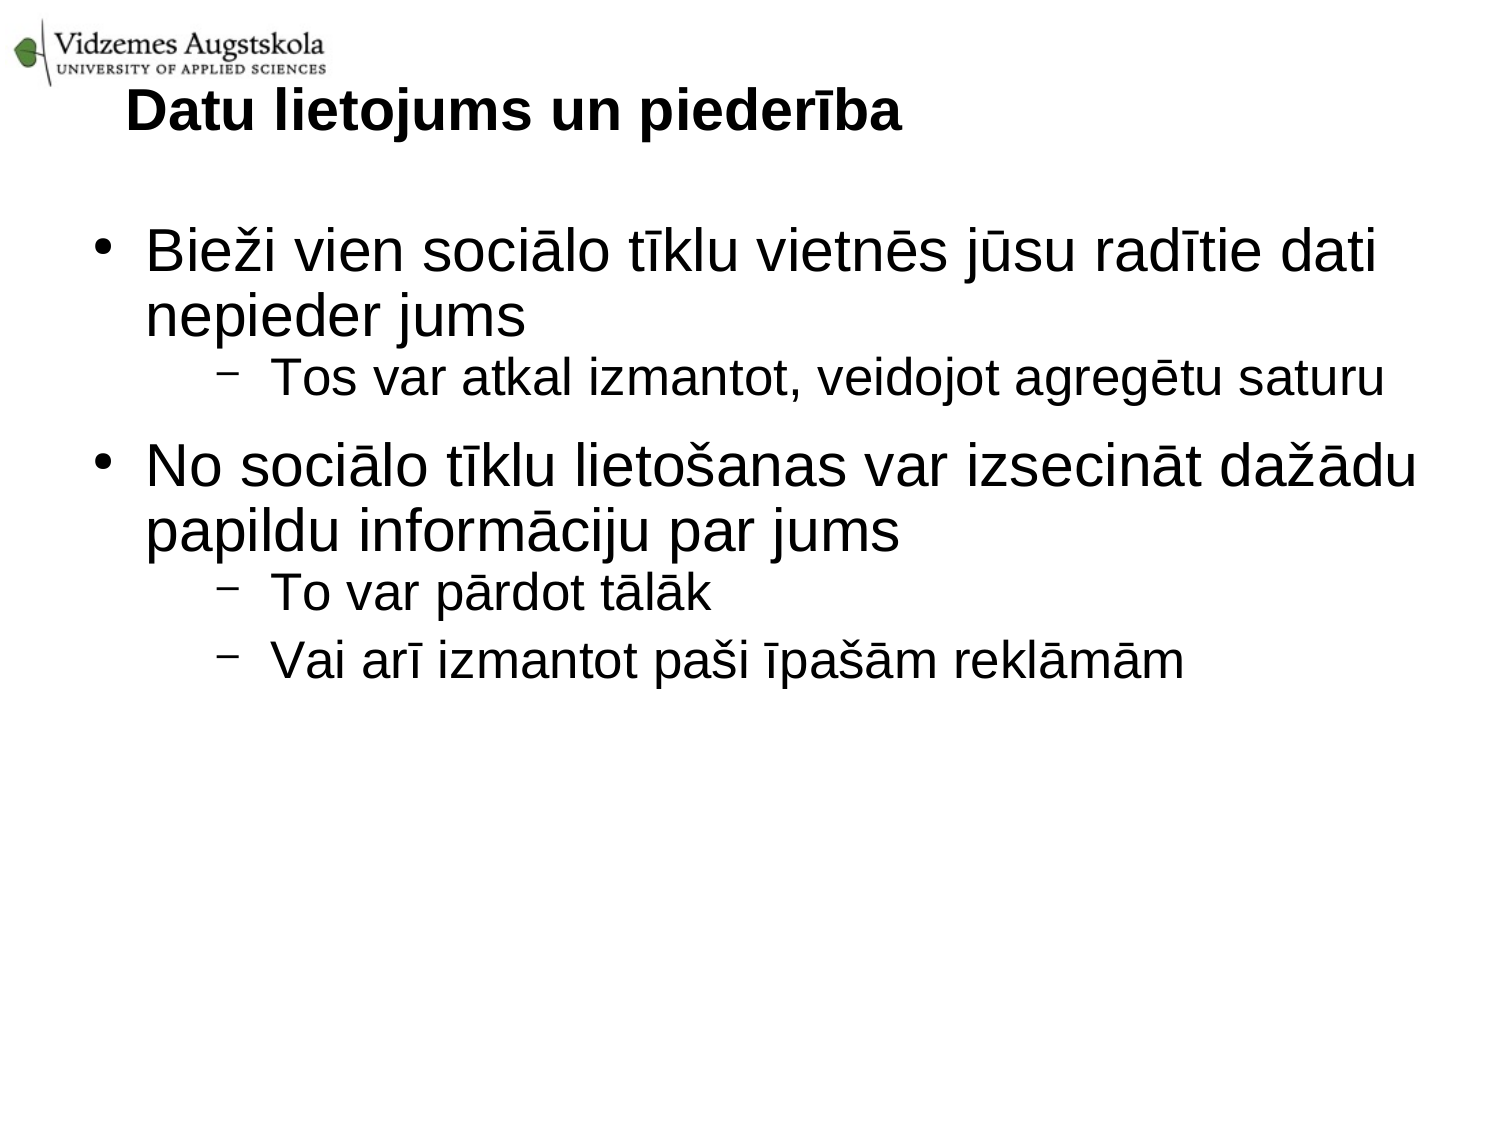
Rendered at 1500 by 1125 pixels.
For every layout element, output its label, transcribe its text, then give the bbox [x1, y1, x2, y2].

list Bieži vien sociālo tīklu vietnēs jūsu radītie dati nepieder jums Tos var atkal izmantot, veidojot agregētu saturu No sociālo tīklu lietošanas var izsecināt dažādu papildu informāciju par jums To var pārdot tālāk Vai arī izmantot paši īpašām reklāmām [74, 214, 1424, 1004]
picture [5, 2, 334, 102]
title Datu lietojums un piederība [75, 44, 1425, 177]
